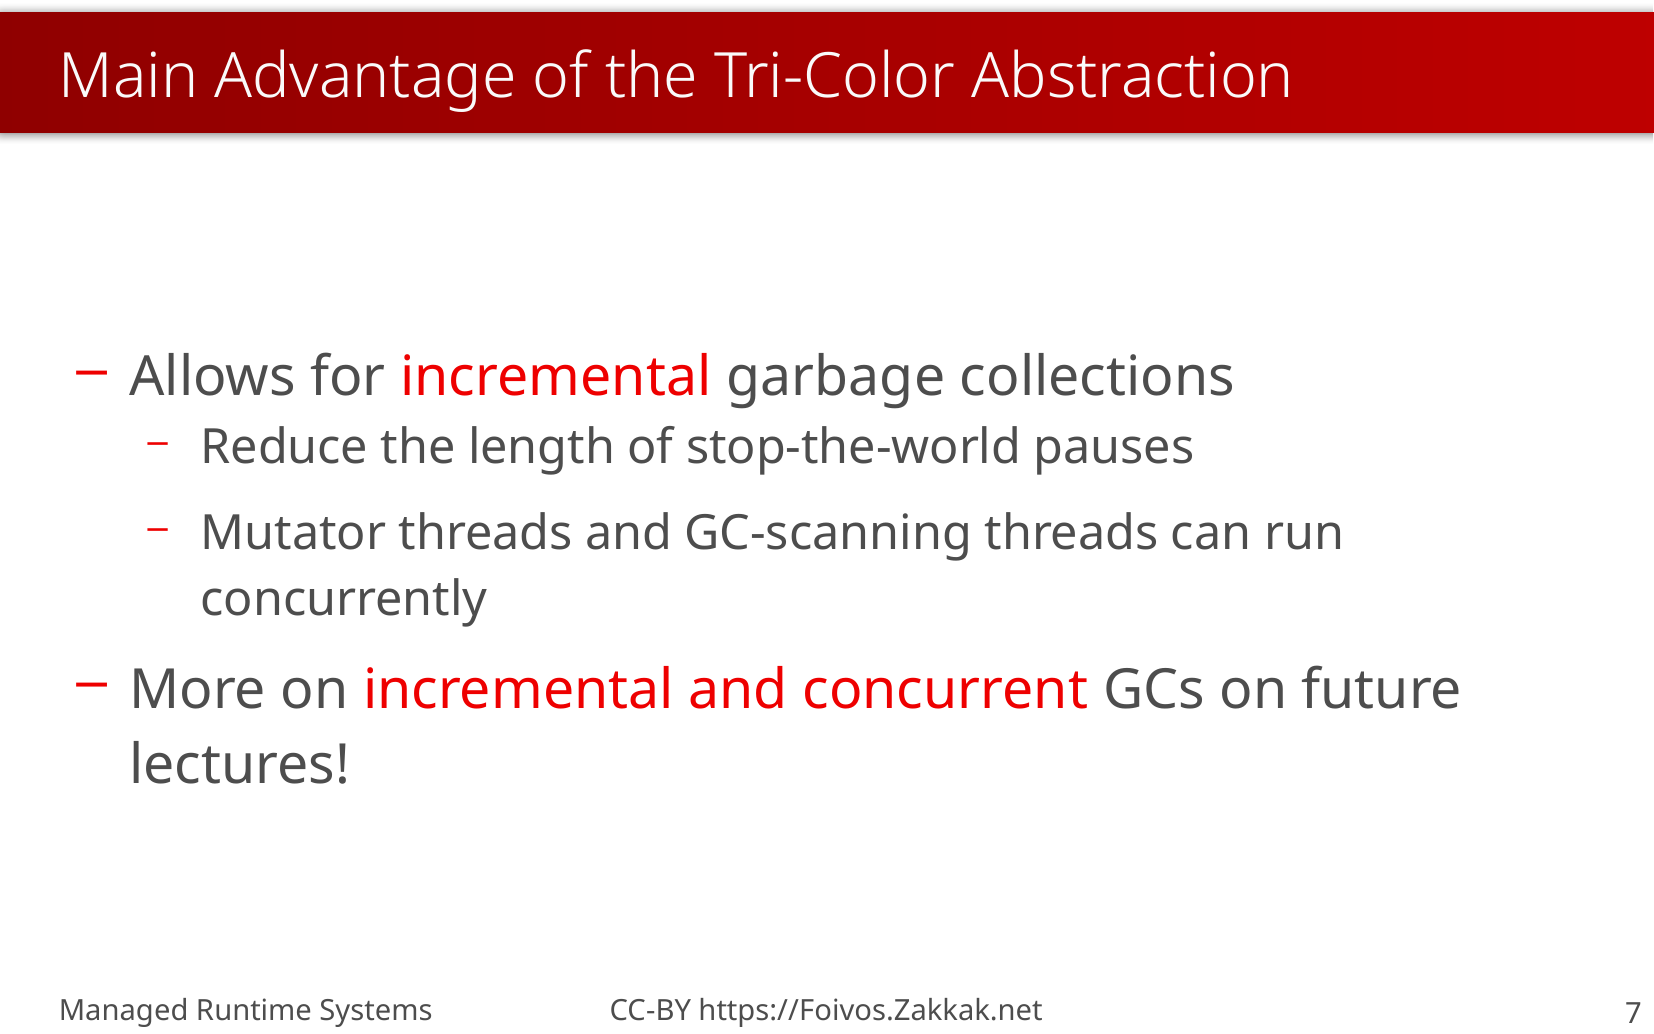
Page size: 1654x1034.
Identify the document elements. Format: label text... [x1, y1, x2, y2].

title Main Advantage of the Tri-Color Abstraction [58, 7, 1329, 139]
list Allows for incremental garbage collections Reduce the length of stop-the-world pauses Mutator threads and GC-scanning threads can run concurrently More on incremental and concurrent GCs on future lectures! [58, 176, 1594, 960]
